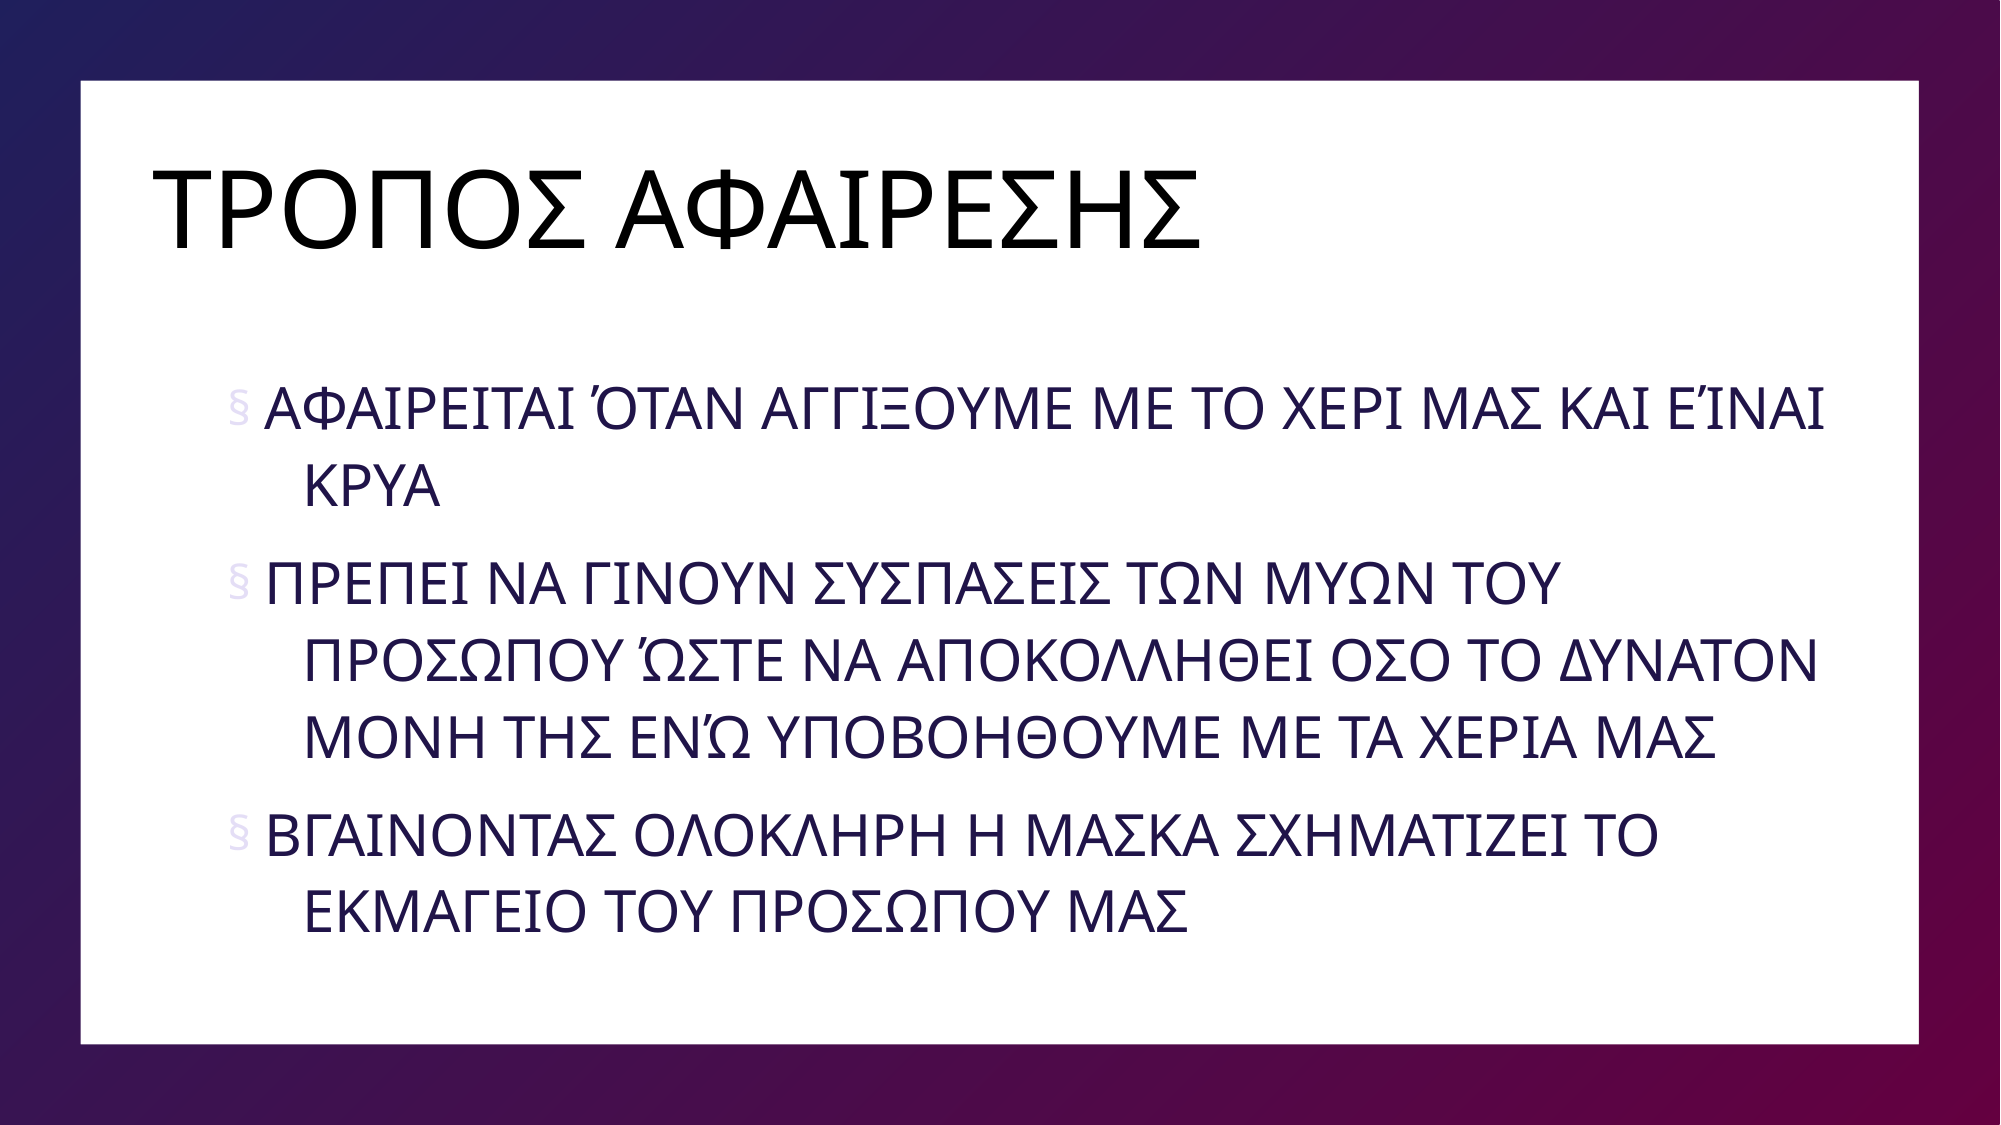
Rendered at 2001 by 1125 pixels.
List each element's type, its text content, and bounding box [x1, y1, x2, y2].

list ΑΦΑΙΡΕΙΤΑΙ ΌΤΑΝ ΑΓΓΙΞΟΥΜΕ ΜΕ ΤΟ ΧΕΡΙ ΜΑΣ ΚΑΙ ΕΊΝΑΙ ΚΡΥΑ ΠΡΕΠΕΙ ΝΑ ΓΙΝΟΥΝ ΣΥΣΠΑΣΕΙΣ ΤΩΝ ΜΥΩΝ ΤΟΥ ΠΡΟΣΩΠΟΥ ΏΣΤΕ ΝΑ ΑΠΟΚΟΛΛΗΘΕΙ ΟΣΟ ΤΟ ΔΥΝΑΤΟΝ ΜΟΝΗ ΤΗΣ ΕΝΏ ΥΠΟΒΟΗΘΟΥΜΕ ΜΕ ΤΑ ΧΕΡΙΑ ΜΑΣ ΒΓΑΙΝΟΝΤΑΣ ΟΛΟΚΛΗΡΗ Η ΜΑΣΚΑ ΣΧΗΜΑΤΙΖΕΙ ΤΟ ΕΚΜΑΓΕΙΟ ΤΟΥ ΠΡΟΣΩΠΟΥ ΜΑΣ [137, 357, 1863, 1014]
title ΤΡΟΠΟΣ ΑΦΑΙΡΕΣΗΣ [137, 111, 1337, 315]
